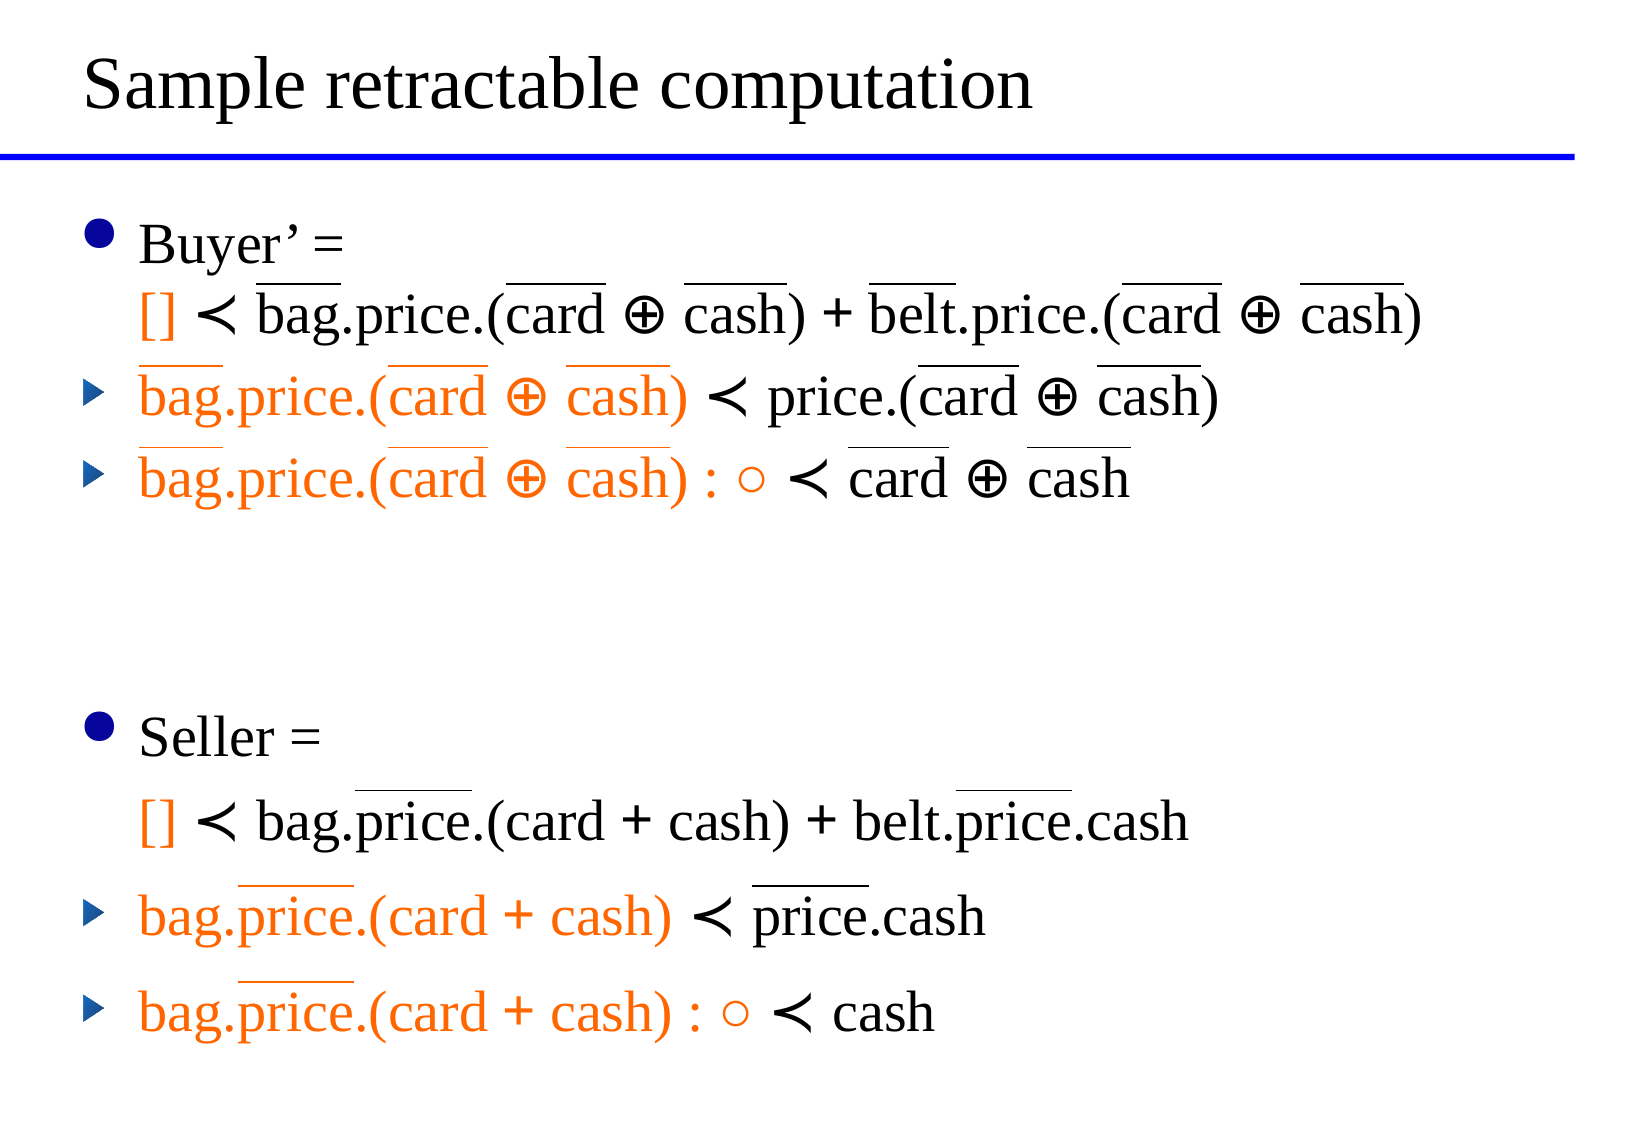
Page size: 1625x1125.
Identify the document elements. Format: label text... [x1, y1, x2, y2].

title Sample retractable computation [67, 27, 1544, 131]
list Buyer’ = [] ≺ bag.price.(card ⊕ cash) + belt.price.(card ⊕ cash) bag.price.(card ⊕ cash) ≺ price.(card ⊕ cash) bag.price.(card ⊕ cash) : ○ ≺ card ⊕ cash Seller = [] ≺ bag.price.(card + cash) + belt.price.cash bag.price.(card + cash) ≺ price.cash bag.price.(card + cash) : ○ ≺ cash [67, 198, 1478, 1061]
